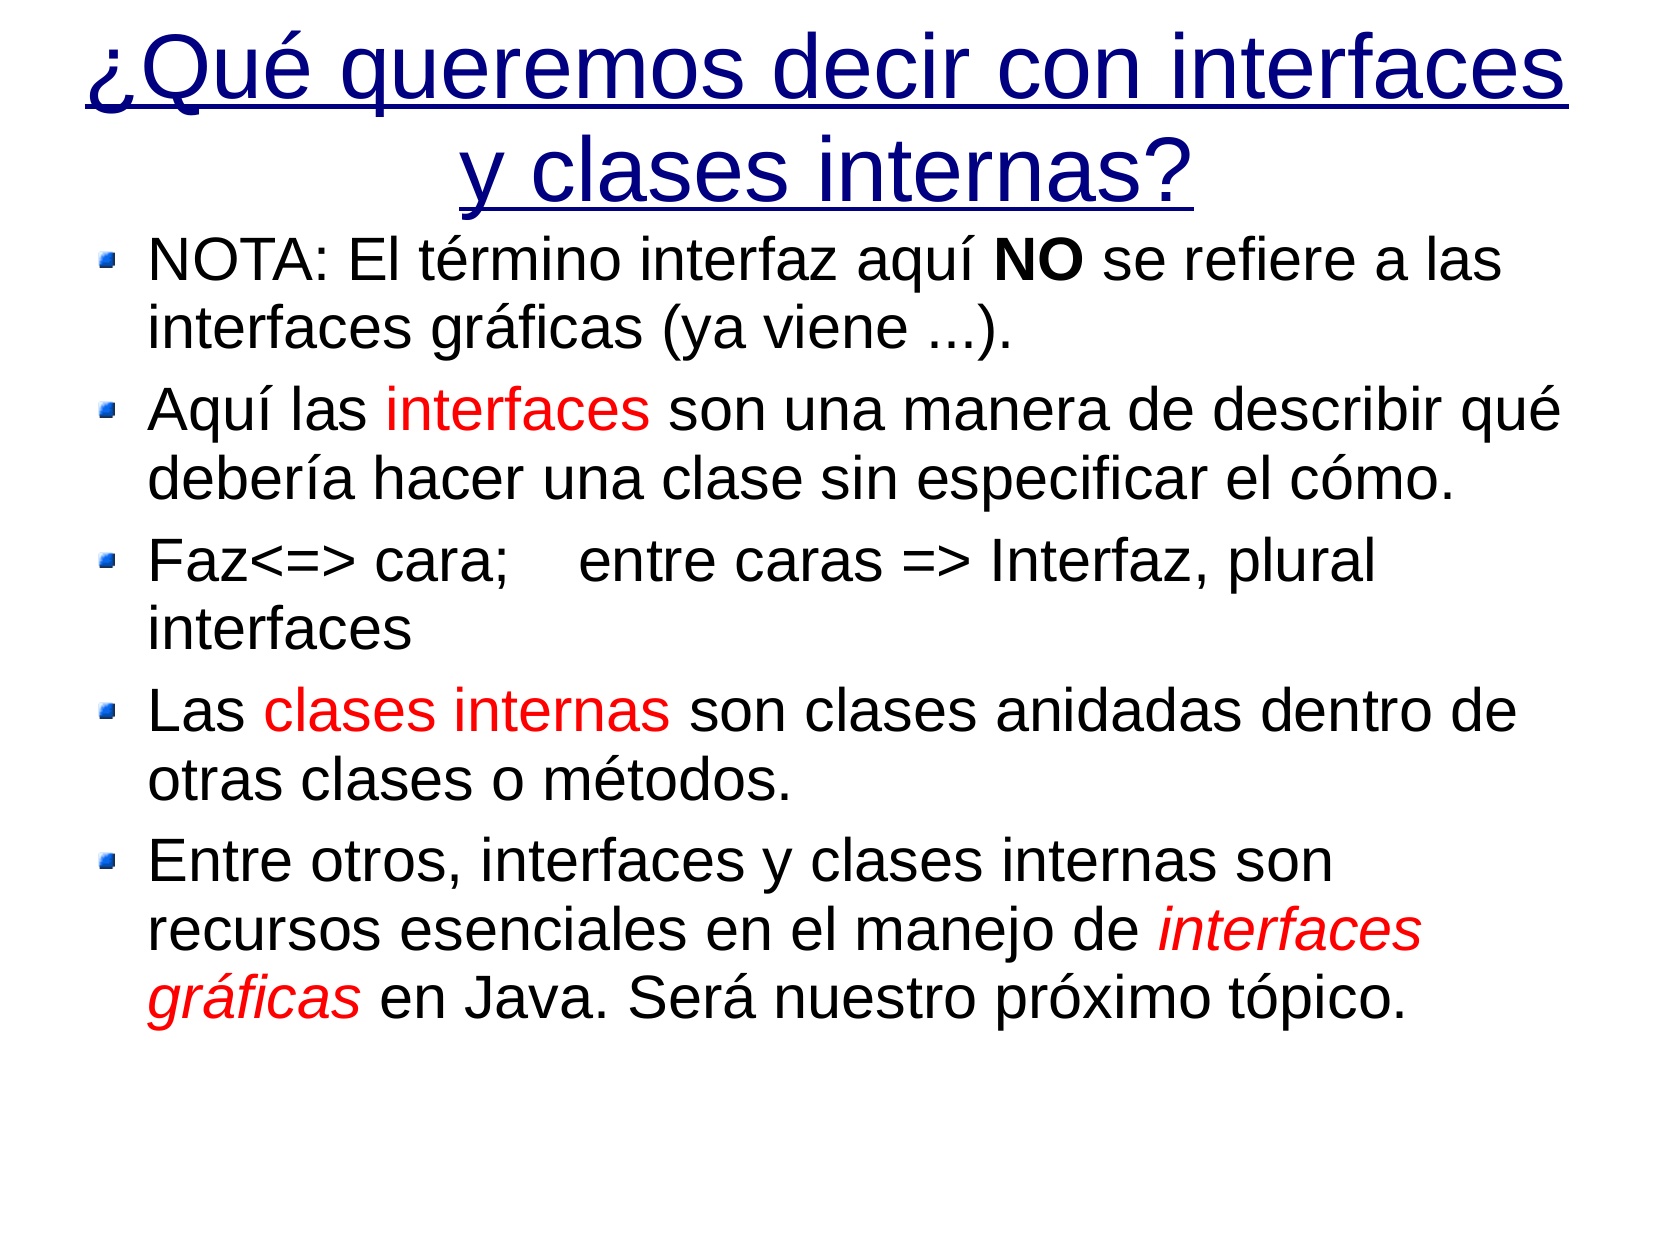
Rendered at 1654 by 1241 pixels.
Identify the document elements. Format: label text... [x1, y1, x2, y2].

list NOTA: El término interfaz aquí NO se refiere a las interfaces gráficas (ya viene ...). Aquí las interfaces son una manera de describir qué debería hacer una clase sin especificar el cómo. Faz<=> cara; entre caras => Interfaz, plural interfaces Las clases internas son clases anidadas dentro de otras clases o métodos. Entre otros, interfaces y clases internas son recursos esenciales en el manejo de interfaces gráficas en Java. Será nuestro próximo tópico. [82, 225, 1571, 1126]
title ¿Qué queremos decir con interfaces y clases internas? [82, 4, 1571, 225]
